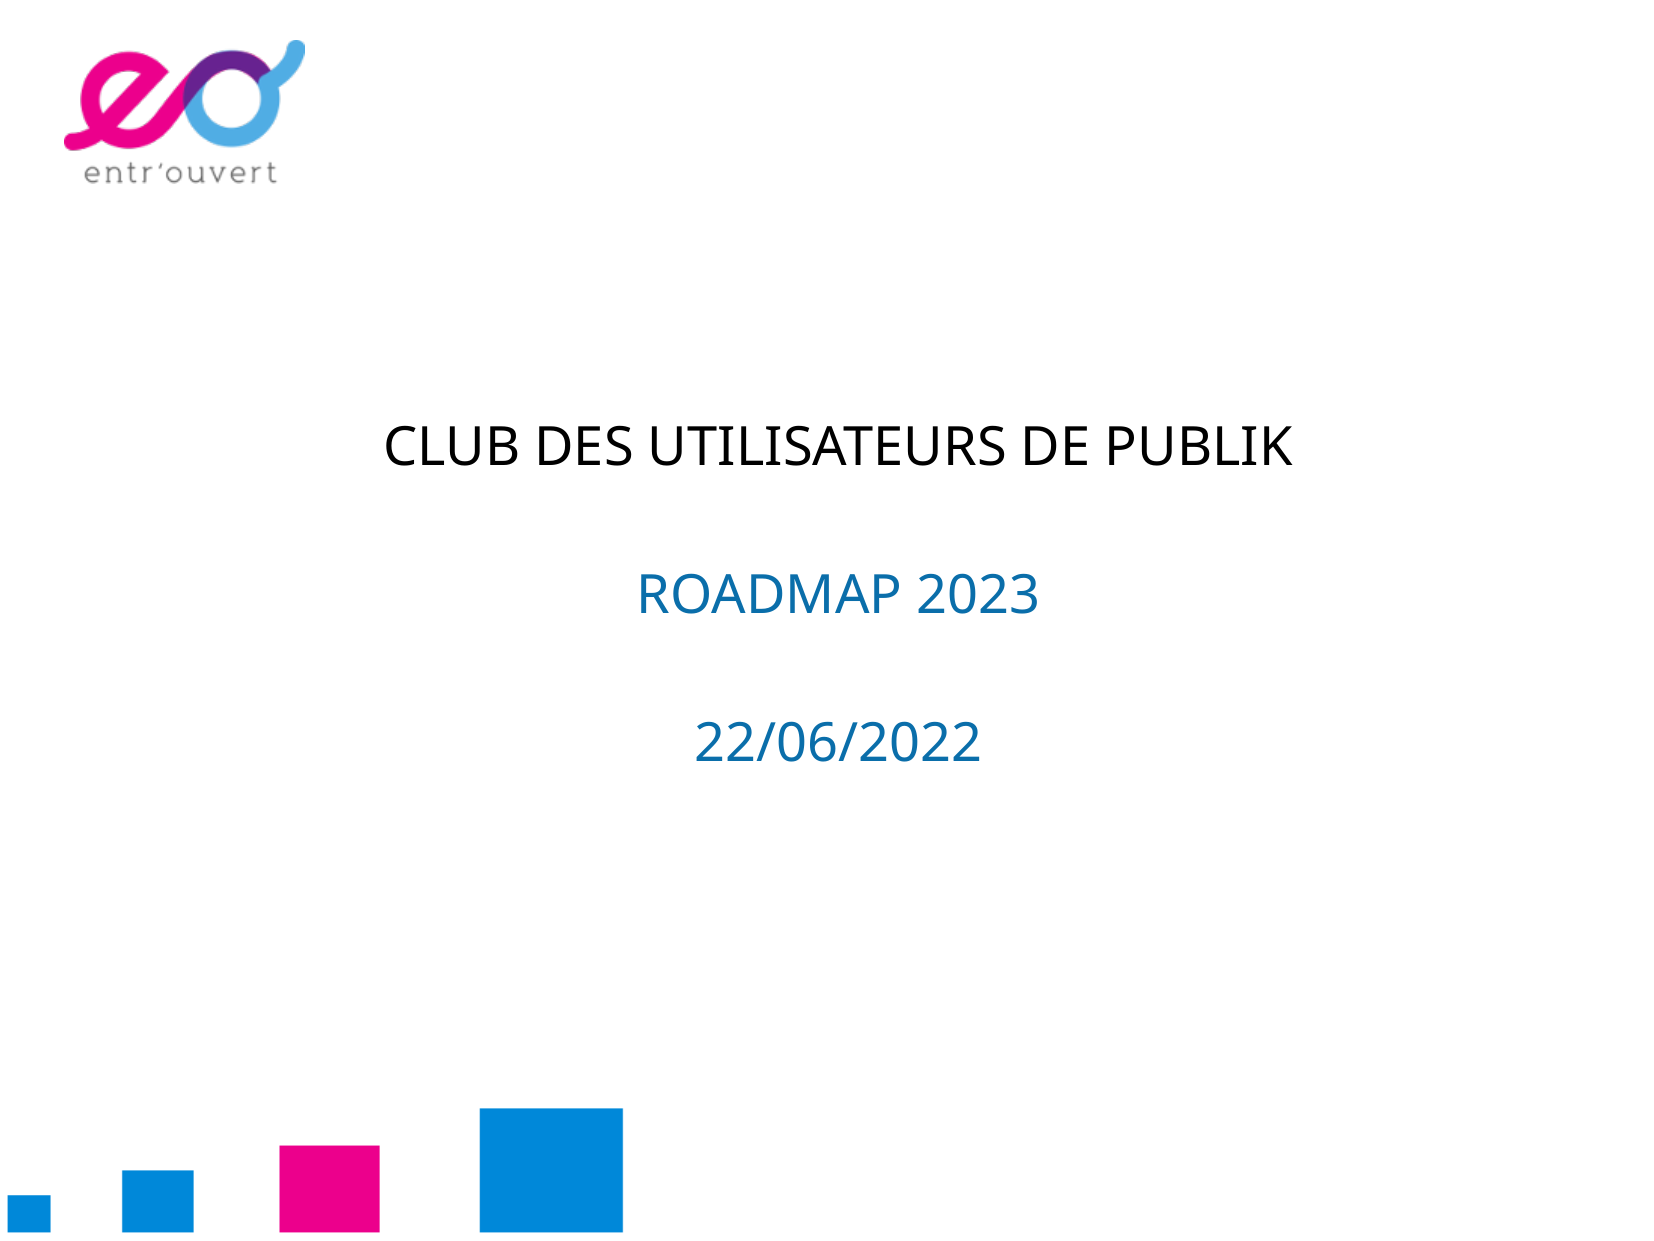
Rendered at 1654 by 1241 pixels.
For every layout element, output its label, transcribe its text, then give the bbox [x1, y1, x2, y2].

picture [64, 40, 305, 184]
picture [5, 1106, 626, 1235]
title Club des utilisateurs de Publik Roadmap 2023 22/06/2022 [94, 407, 1583, 815]
